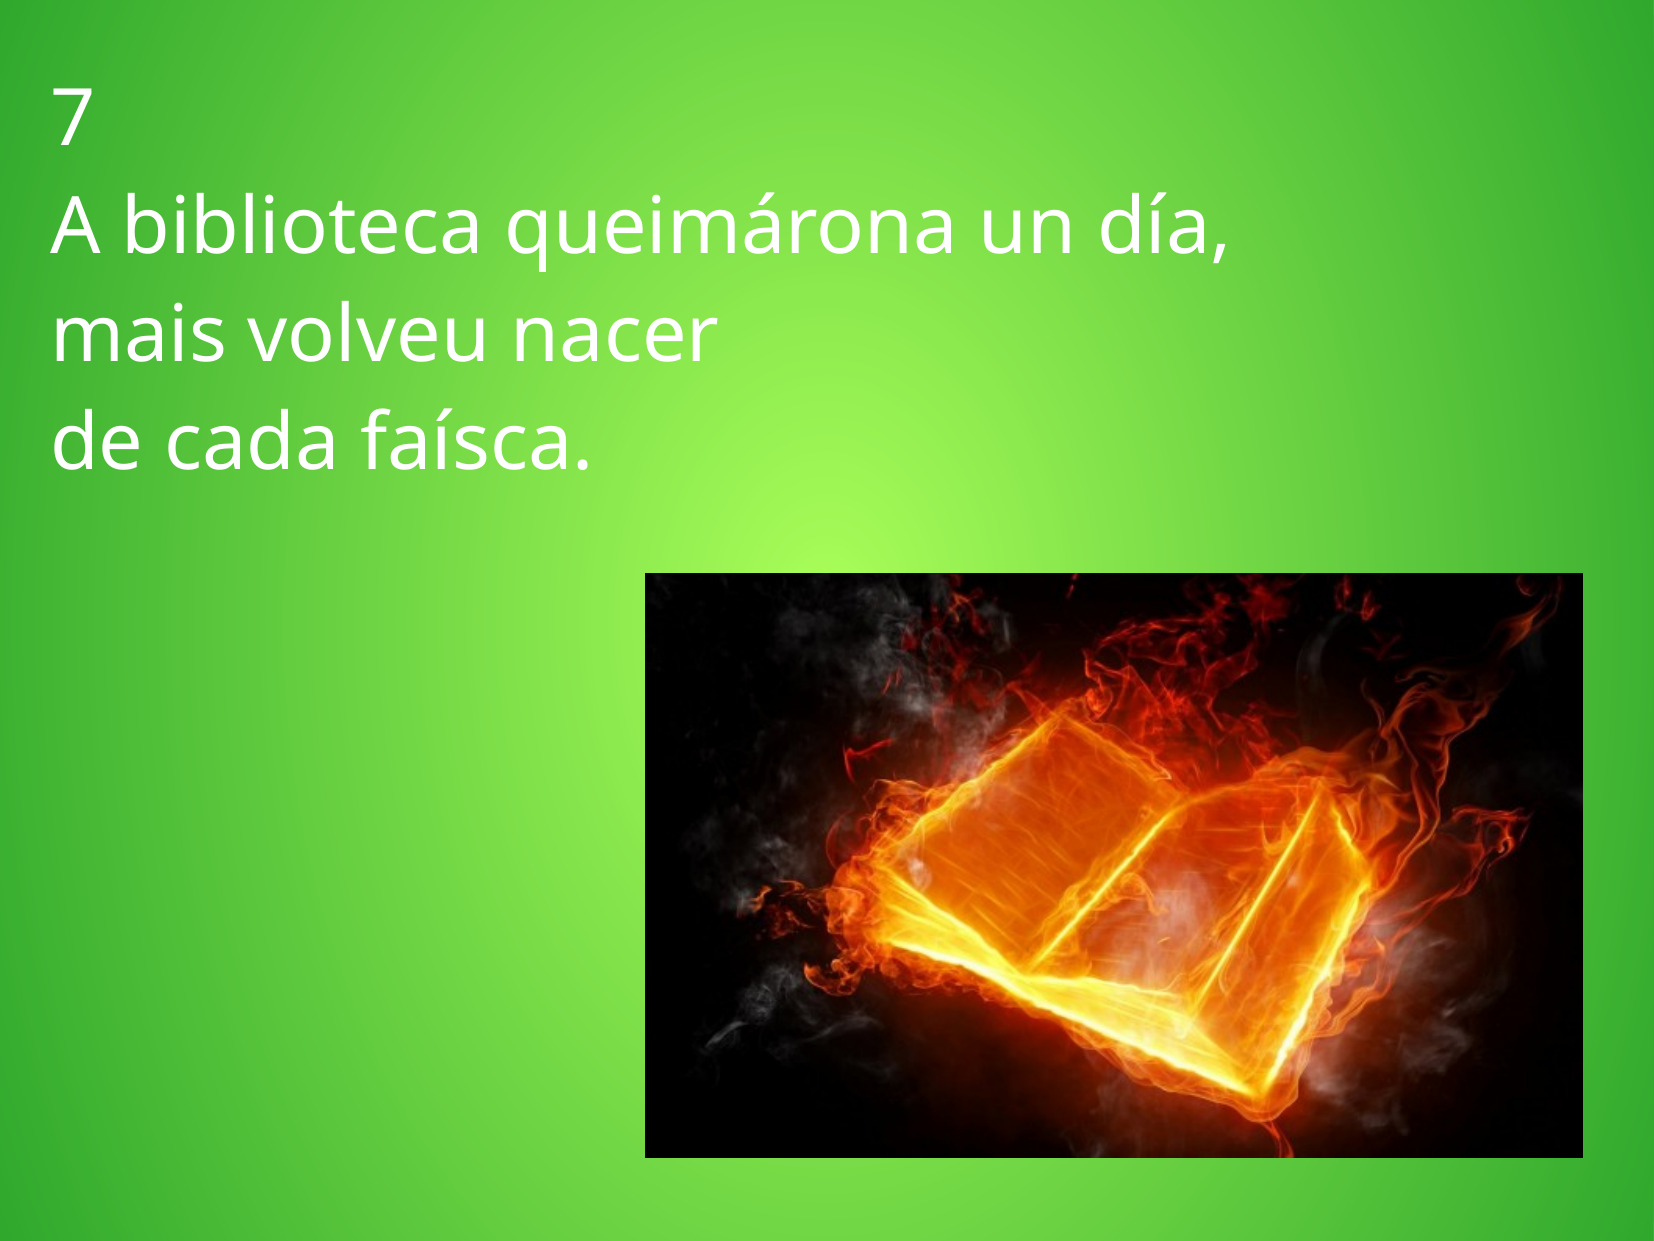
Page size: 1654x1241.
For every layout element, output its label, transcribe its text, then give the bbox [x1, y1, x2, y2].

picture [645, 573, 1583, 1158]
text_box 7 A biblioteca queimárona un día, mais volveu nacer de cada faísca. [35, 53, 1654, 509]
